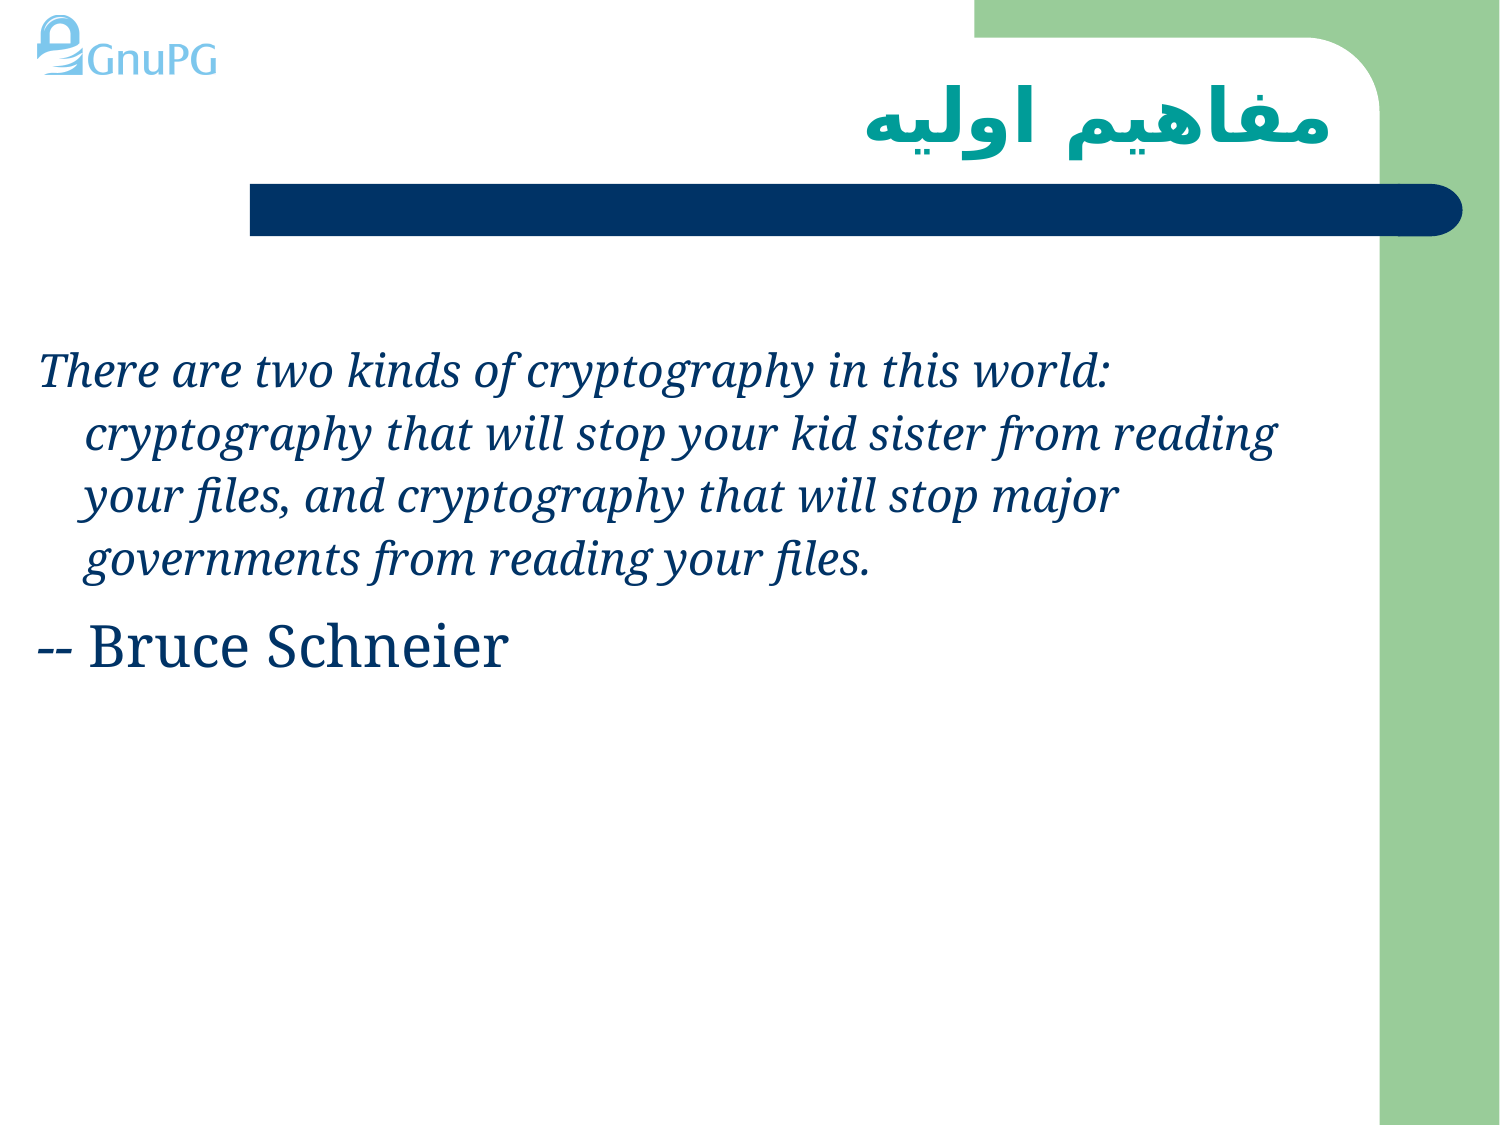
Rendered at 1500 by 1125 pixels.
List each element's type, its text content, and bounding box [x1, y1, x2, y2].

list There are two kinds of cryptography in this world: cryptography that will stop your kid sister from reading your files, and cryptography that will stop major governments from reading your files. -- Bruce Schneier [37, 338, 1351, 788]
title مفاهیم اولیه [11, 37, 1335, 201]
